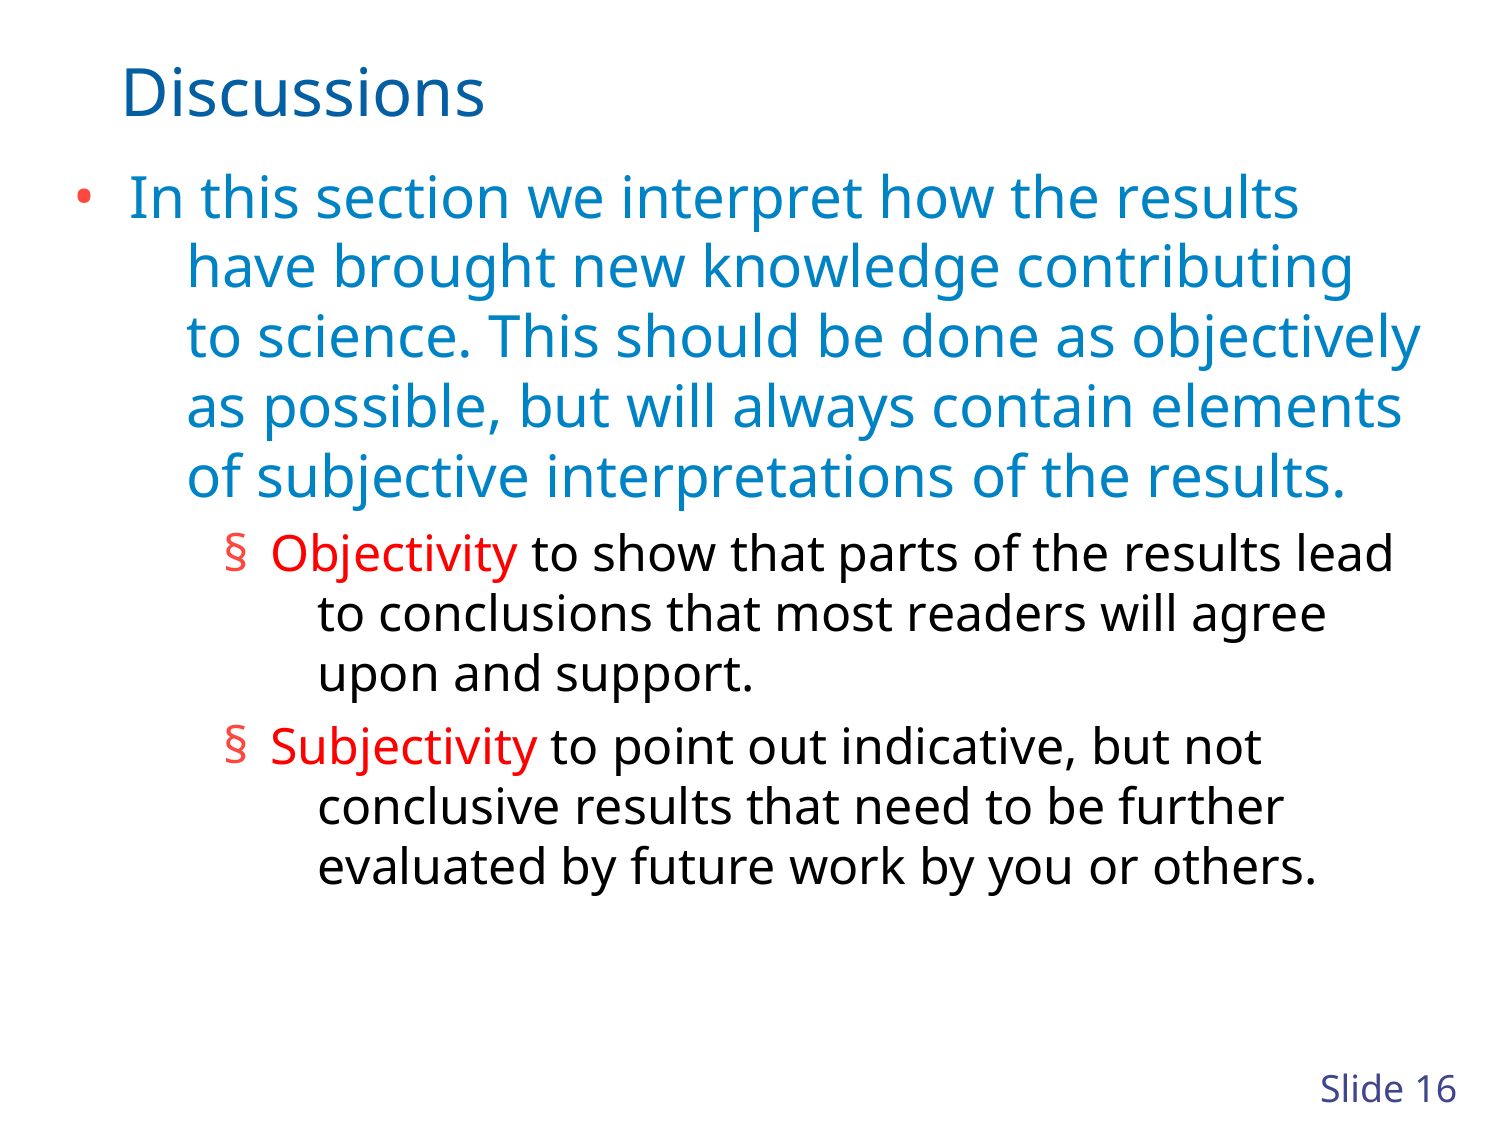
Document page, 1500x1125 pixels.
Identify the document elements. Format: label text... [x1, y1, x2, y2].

list In this section we interpret how the results have brought new knowledge contributing to science. This should be done as objectively as possible, but will always contain elements of subjective interpretations of the results. Objectivity to show that parts of the results lead to conclusions that most readers will agree upon and support. Subjectivity to point out indicative, but not conclusive results that need to be further evaluated by future work by you or others. [58, 152, 1442, 929]
title Discussions [105, 23, 1413, 138]
